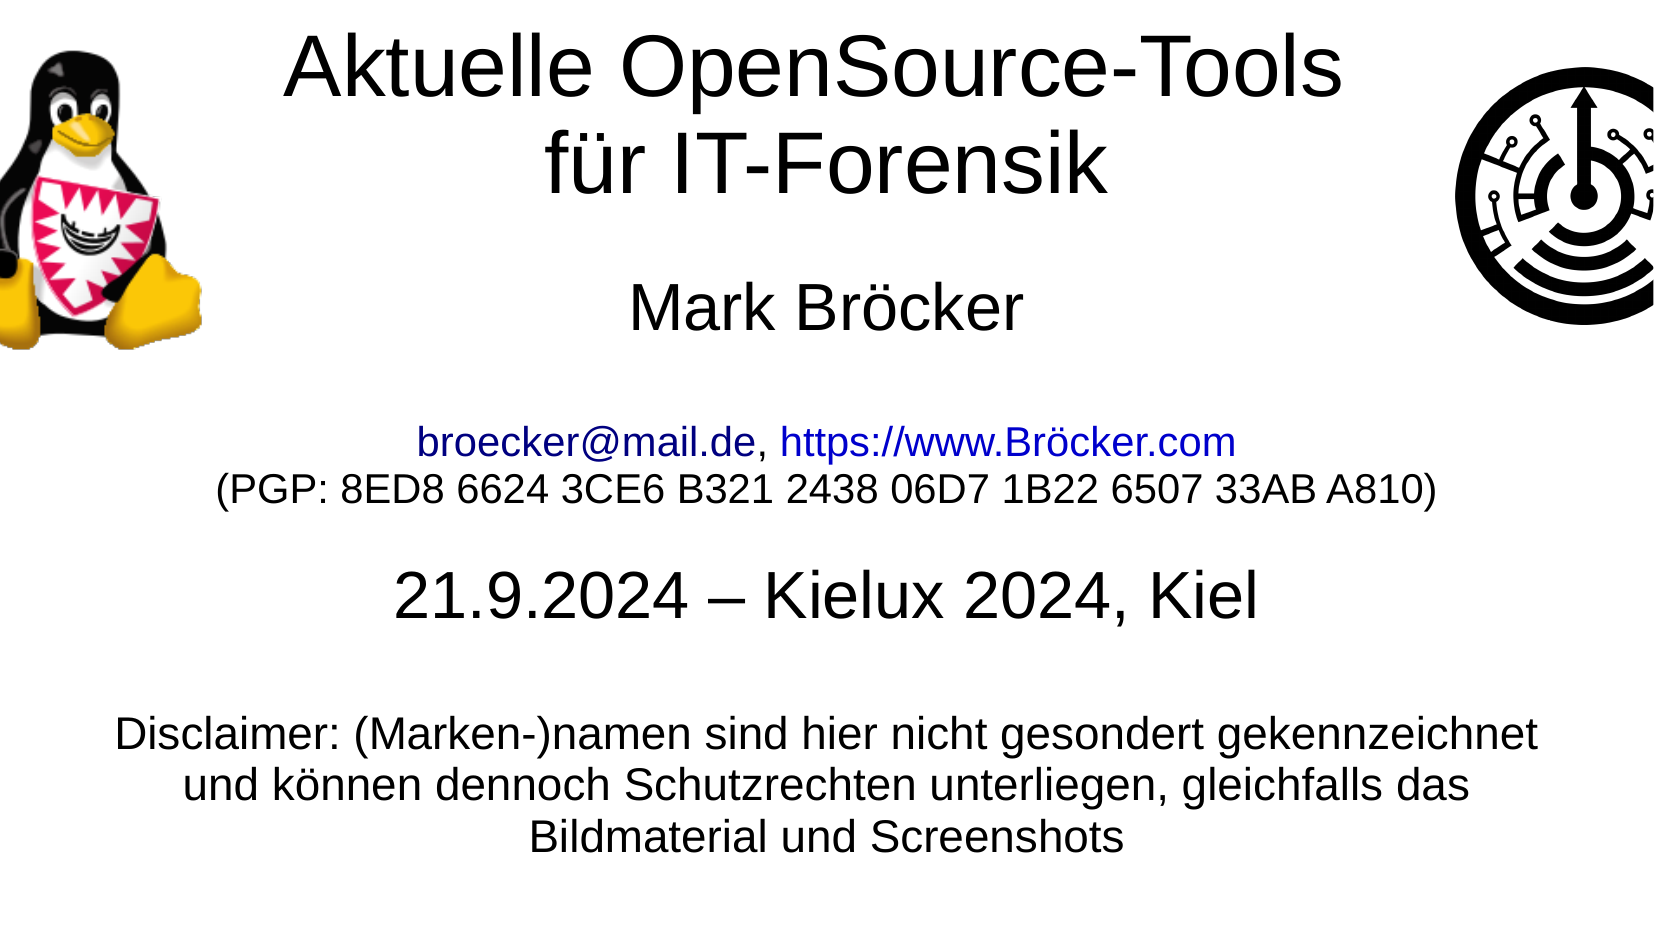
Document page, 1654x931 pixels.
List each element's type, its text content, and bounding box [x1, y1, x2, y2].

title Aktuelle OpenSource-Tools für IT-Forensik [82, 16, 1571, 213]
picture [1455, 67, 1654, 325]
picture [0, 46, 207, 355]
subtitle Mark Bröcker broecker@mail.de, https://www.Bröcker.com (PGP: 8ED8 6624 3CE6 B321 2438 06D7 1B22 6507 33AB A810) 21.9.2024 – Kielux 2024, Kiel Disclaimer: (Marken-)namen sind hier nicht gesondert gekennzeichnet und können dennoch Schutzrechten unterliegen, gleichfalls das Bildmaterial und Screenshots [82, 269, 1571, 862]
